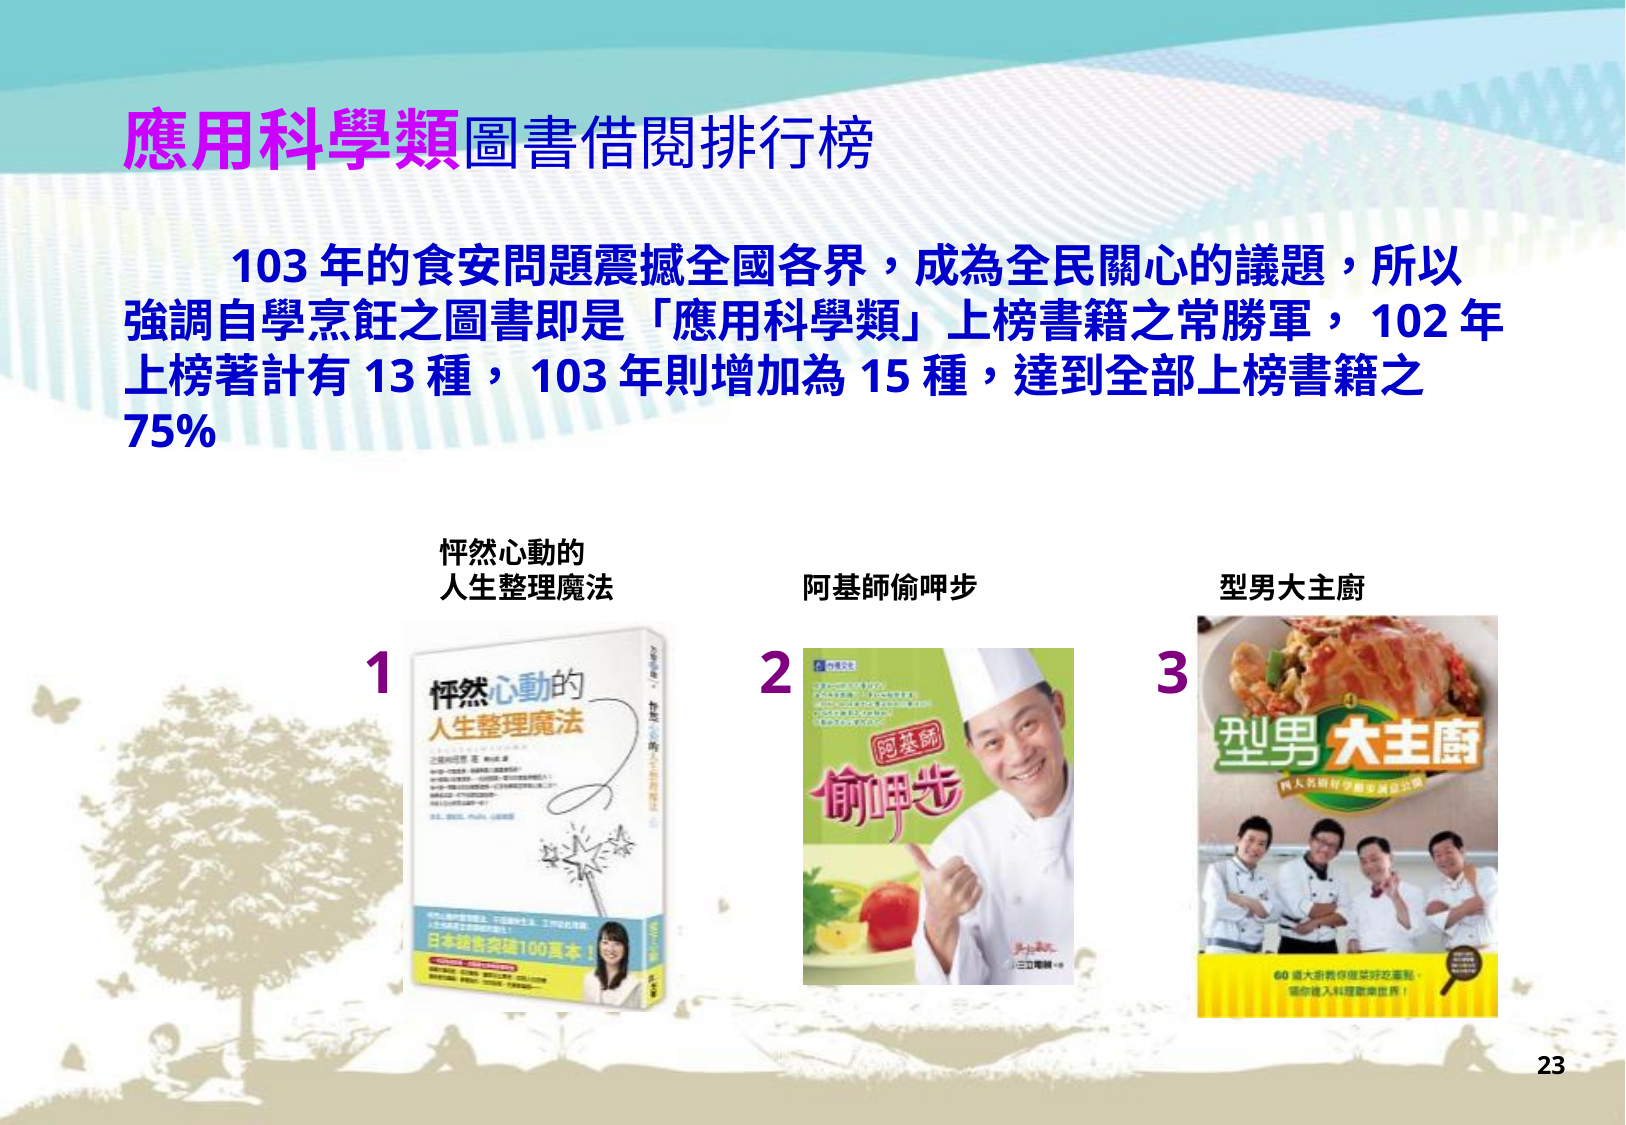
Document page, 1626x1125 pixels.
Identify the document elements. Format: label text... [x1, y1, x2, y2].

text_box 應用科學類圖書借閱排行榜 [107, 89, 892, 185]
text_box 103年的食安問題震撼全國各界，成為全民關心的議題，所以強調自學烹飪之圖書即是「應用科學類」上榜書籍之常勝軍，102年上榜著計有13種，103年則增加為15種，達到全部上榜書籍之75% [108, 249, 1522, 445]
text_box 阿基師偷呷步 [788, 562, 994, 613]
text_box 怦然心動的 人生整理魔法 [424, 527, 631, 612]
text_box 3 [1141, 627, 1191, 713]
text_box 1 [348, 627, 403, 713]
text_box 2 [744, 627, 808, 713]
picture [0, 0, 1625, 1125]
text_box 型男大主廚 [1204, 562, 1381, 613]
